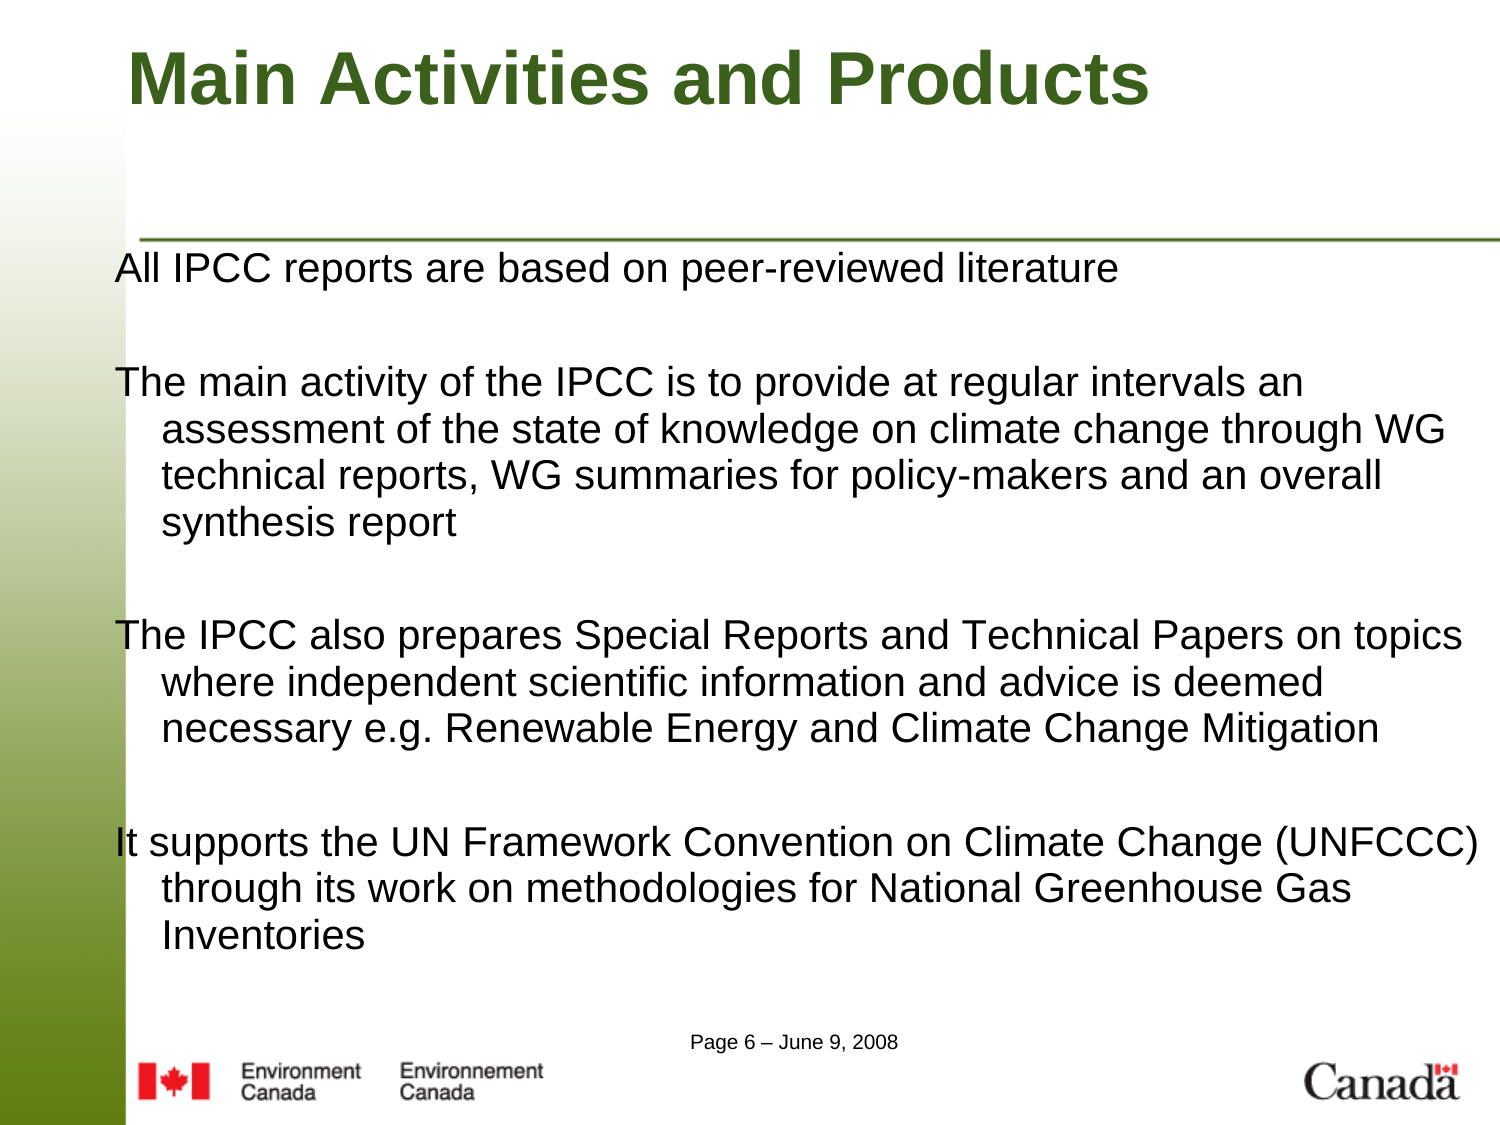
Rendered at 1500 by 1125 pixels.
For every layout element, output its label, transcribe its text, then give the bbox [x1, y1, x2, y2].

picture [0, 0, 1500, 1125]
list All IPCC reports are based on peer-reviewed literature The main activity of the IPCC is to provide at regular intervals an assessment of the state of knowledge on climate change through WG technical reports, WG summaries for policy-makers and an overall synthesis report The IPCC also prepares Special Reports and Technical Papers on topics where independent scientific information and advice is deemed necessary e.g. Renewable Energy and Climate Change Mitigation It supports the UN Framework Convention on Climate Change (UNFCCC) through its work on methodologies for National Greenhouse Gas Inventories [99, 237, 1500, 1027]
title Main Activities and Products [112, 0, 1388, 158]
